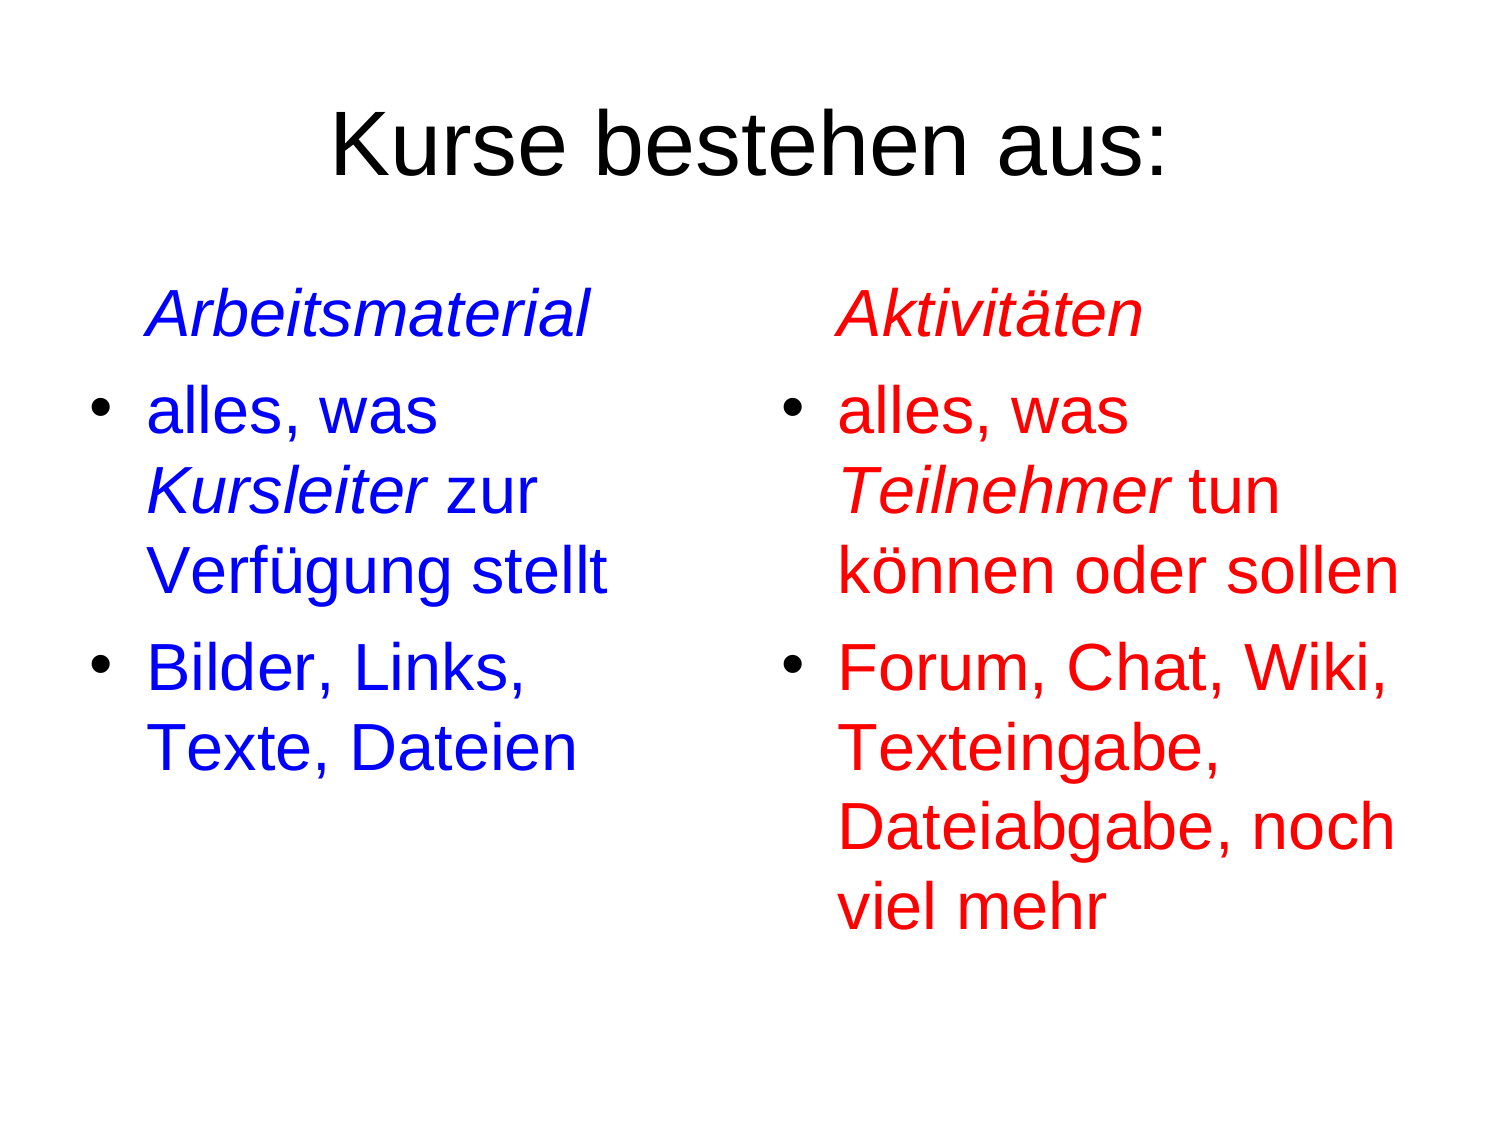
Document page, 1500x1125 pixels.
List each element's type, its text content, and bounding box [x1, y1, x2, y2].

title Kurse bestehen aus: [75, 21, 1426, 257]
list Aktivitäten alles, was Teilnehmer tun können oder sollen Forum, Chat, Wiki, Texteingabe, Dateiabgabe, noch viel mehr [766, 262, 1426, 1021]
list Arbeitsmaterial alles, was Kursleiter zur Verfügung stellt Bilder, Links, Texte, Dateien [75, 262, 734, 1021]
